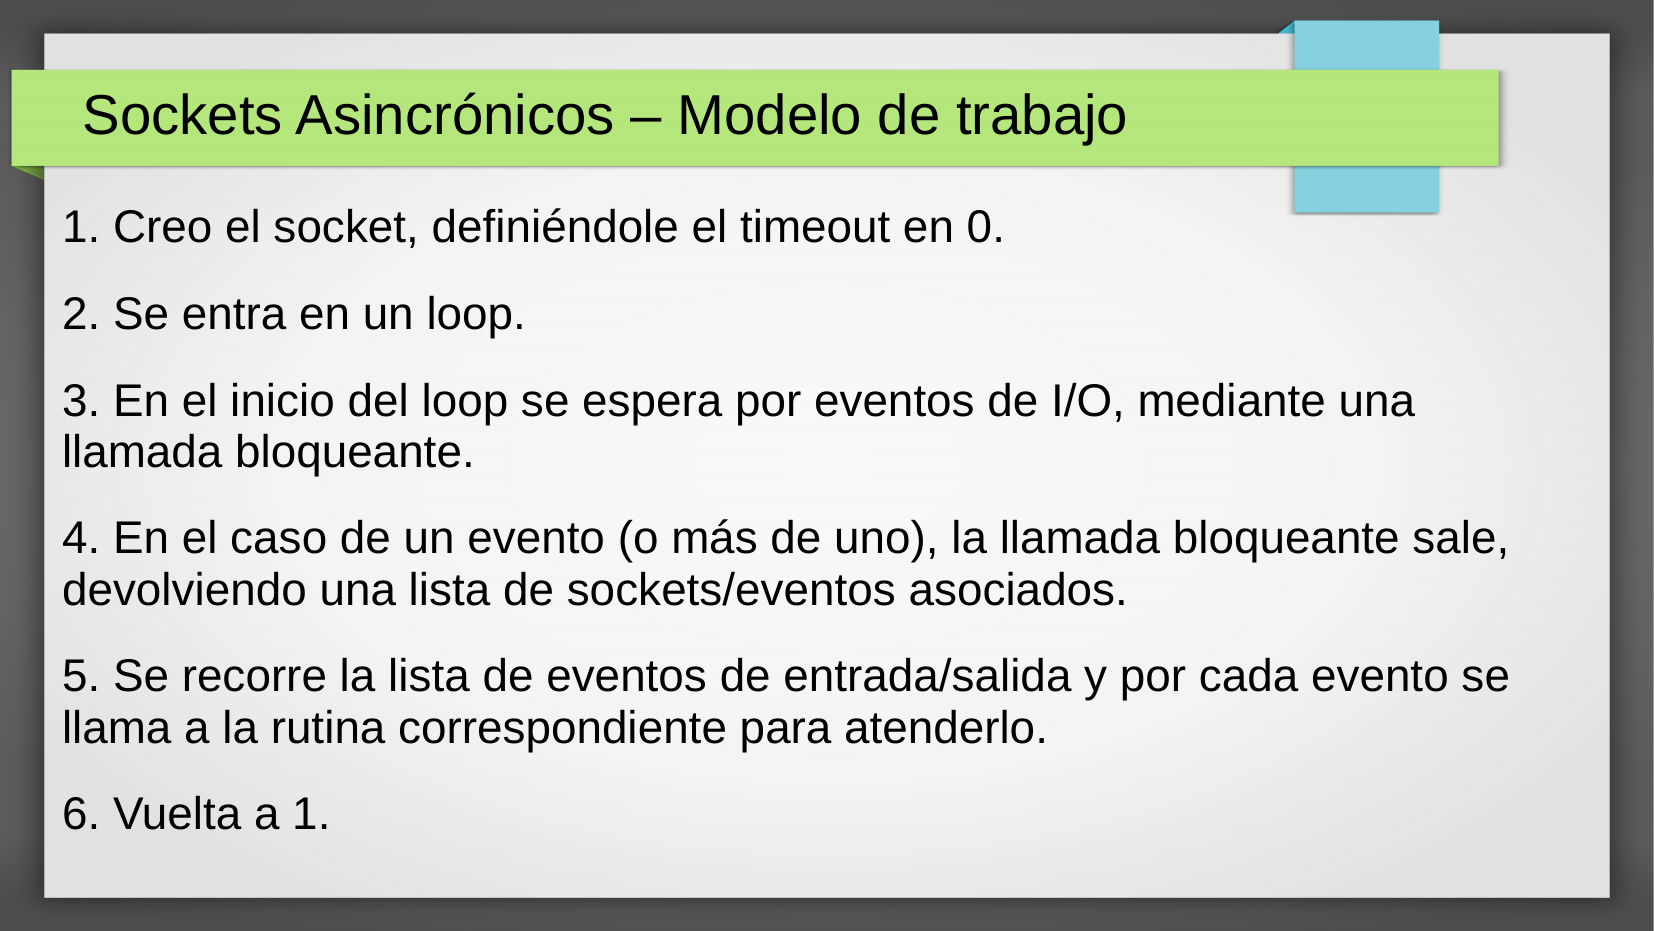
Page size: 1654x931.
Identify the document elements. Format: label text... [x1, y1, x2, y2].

subtitle Creo el socket, definiéndole el timeout en 0. Se entra en un loop. En el inicio del loop se espera por eventos de I/O, mediante una llamada bloqueante. En el caso de un evento (o más de uno), la llamada bloqueante sale, devolviendo una lista de sockets/eventos asociados. Se recorre la lista de eventos de entrada/salida y por cada evento se llama a la rutina correspondiente para atenderlo. Vuelta a 1. [62, 201, 1583, 877]
title Sockets Asincrónicos – Modelo de trabajo [82, 52, 1323, 179]
picture [0, 0, 1654, 931]
